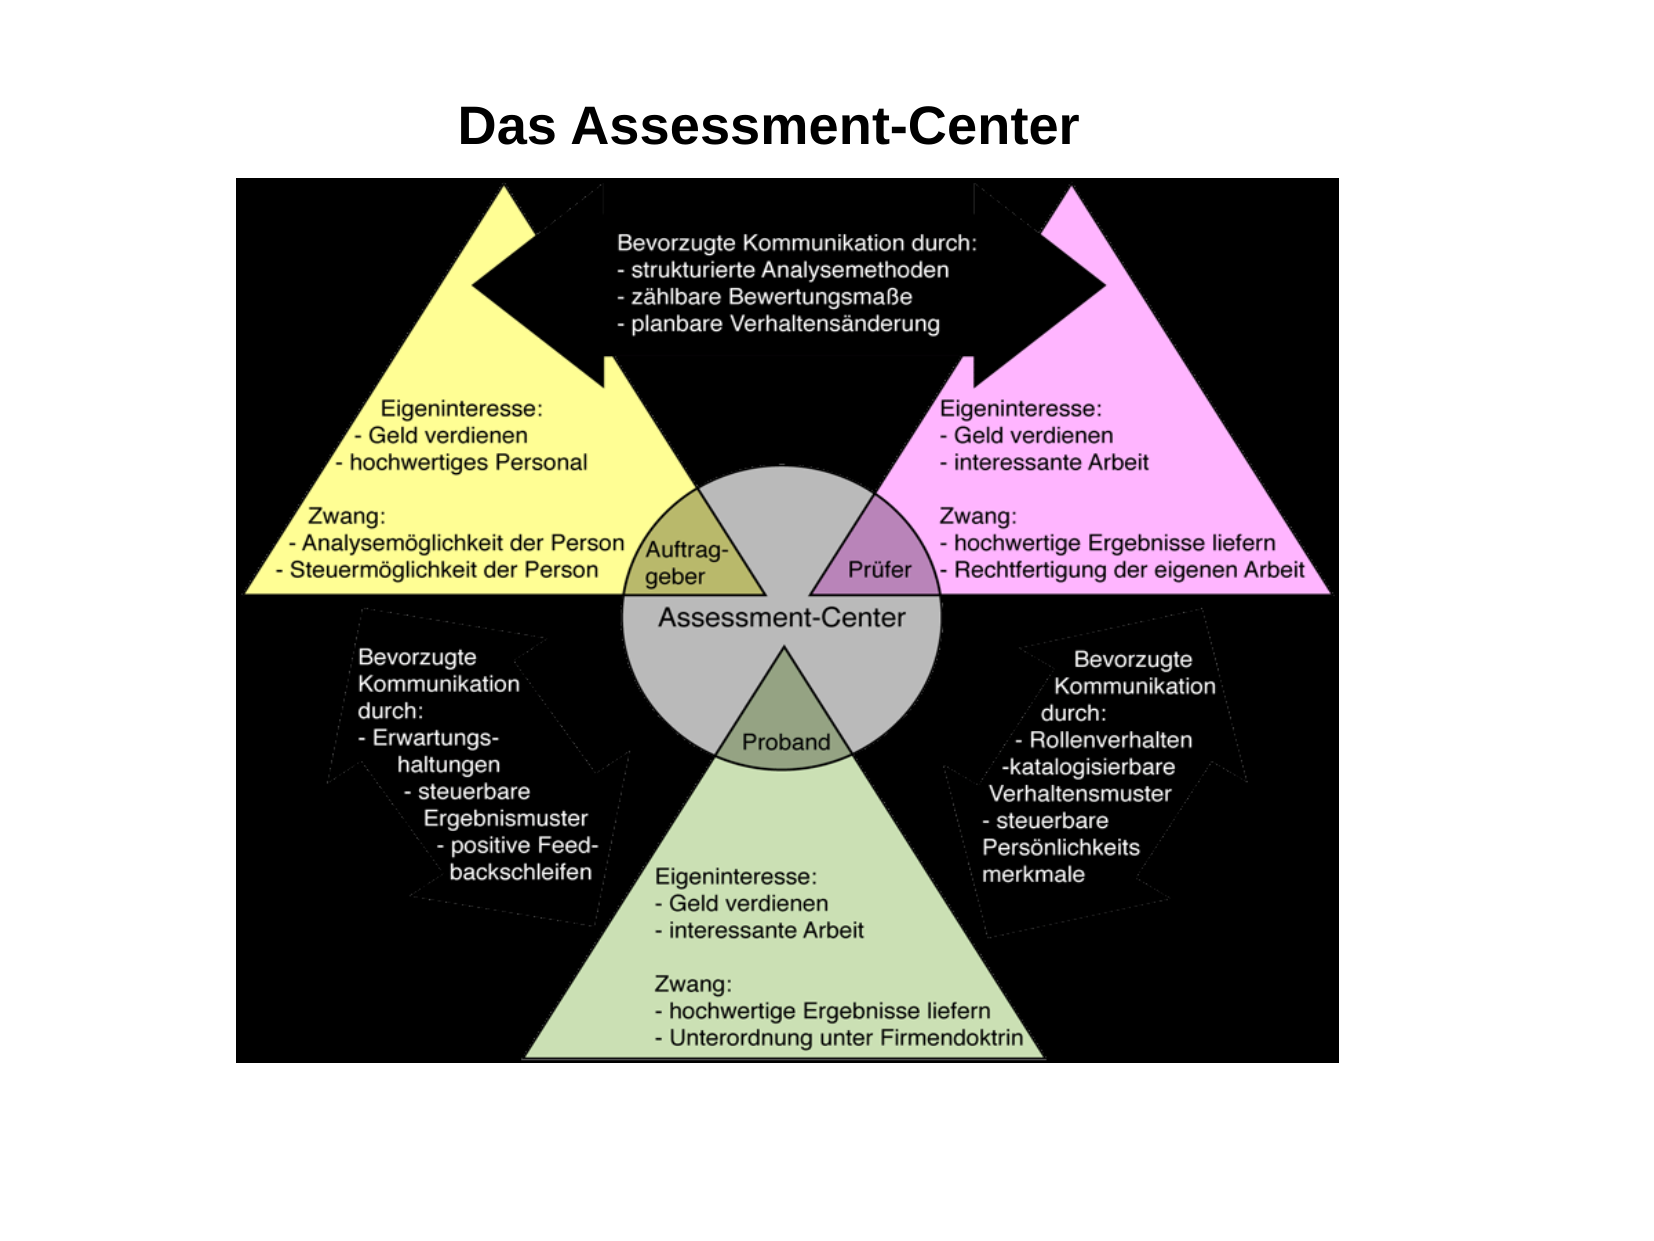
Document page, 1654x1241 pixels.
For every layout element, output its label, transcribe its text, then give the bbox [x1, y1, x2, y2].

text_box Das Assessment-Center [442, 88, 1241, 166]
picture [236, 178, 1339, 1063]
